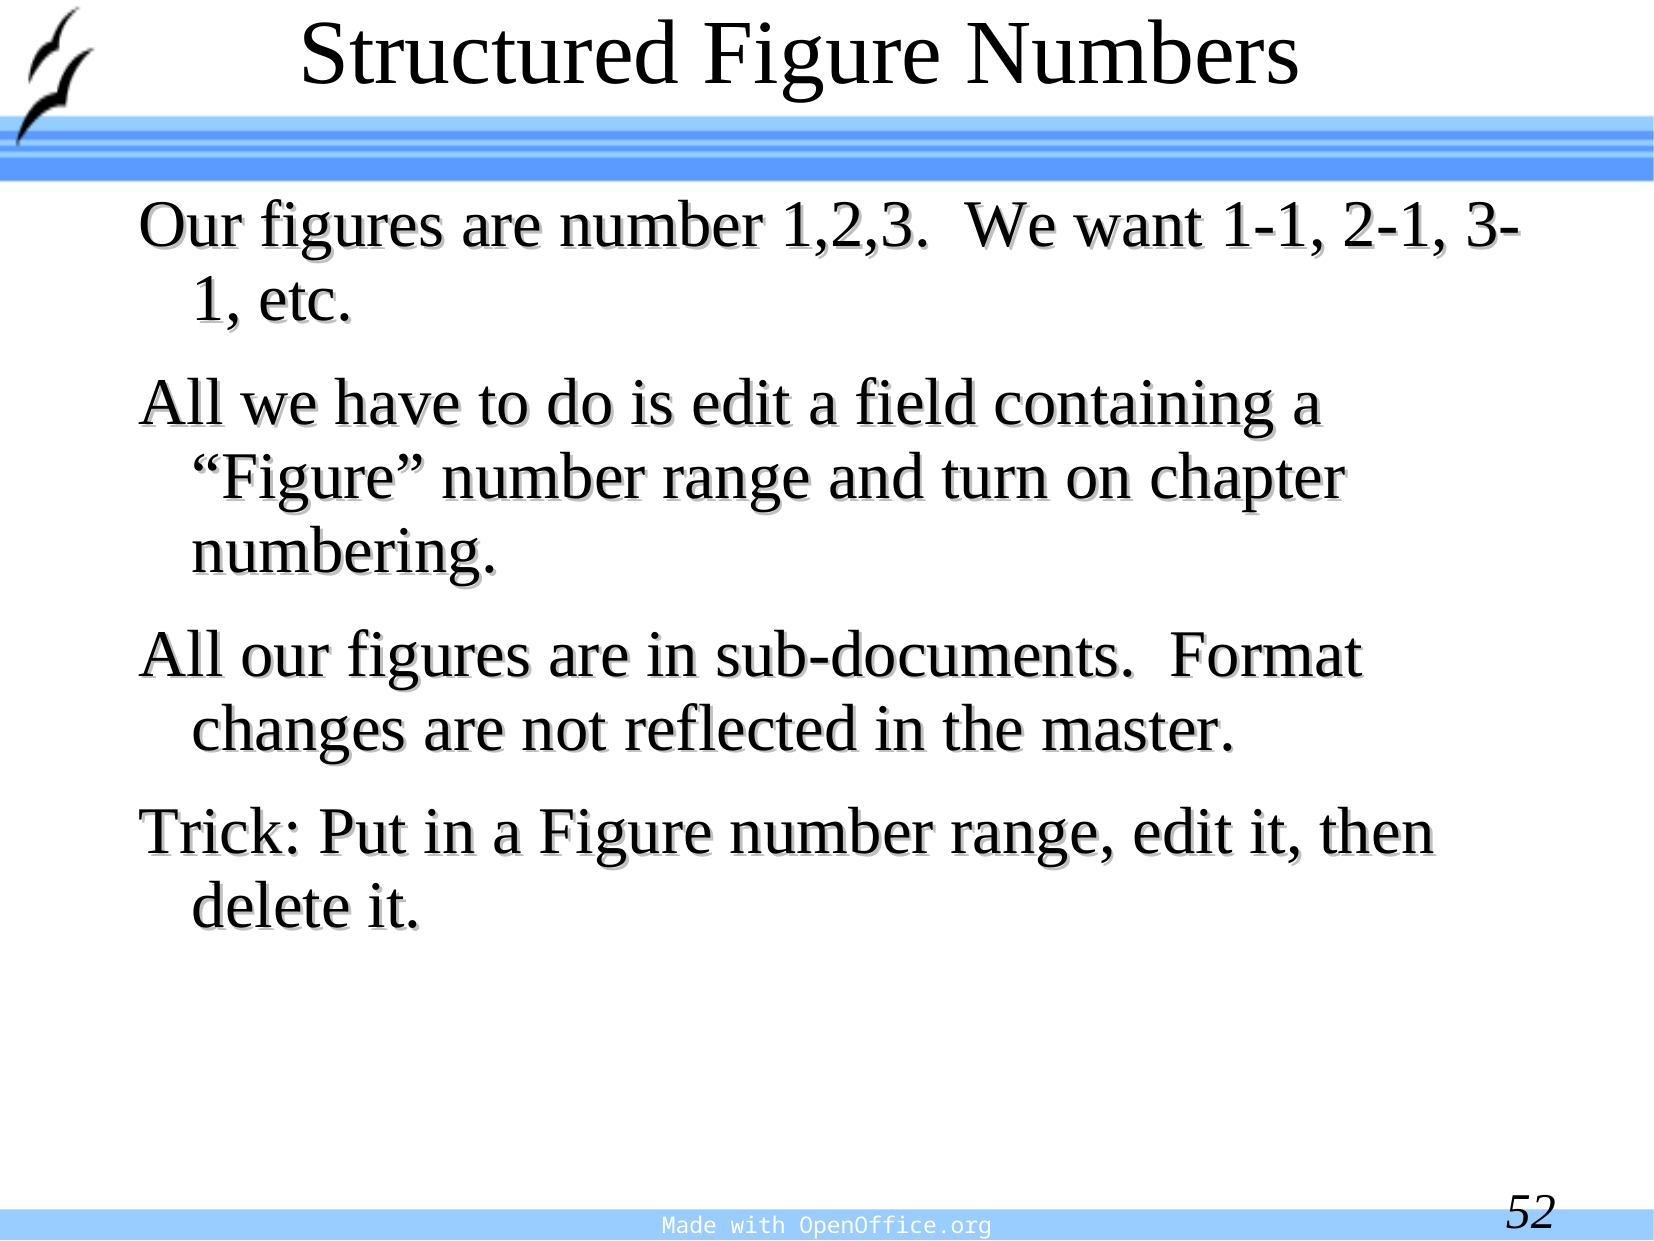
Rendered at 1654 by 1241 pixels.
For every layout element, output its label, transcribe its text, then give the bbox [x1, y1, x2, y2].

picture [0, 0, 1654, 188]
list Our figures are number 1,2,3. We want 1-1, 2-1, 3-1, etc. All we have to do is edit a field containing a “Figure” number range and turn on chapter numbering. All our figures are in sub-documents. Format changes are not reflected in the master. Trick: Put in a Figure number range, edit it, then delete it. [120, 187, 1533, 1195]
title Structured Figure Numbers [94, 0, 1507, 117]
